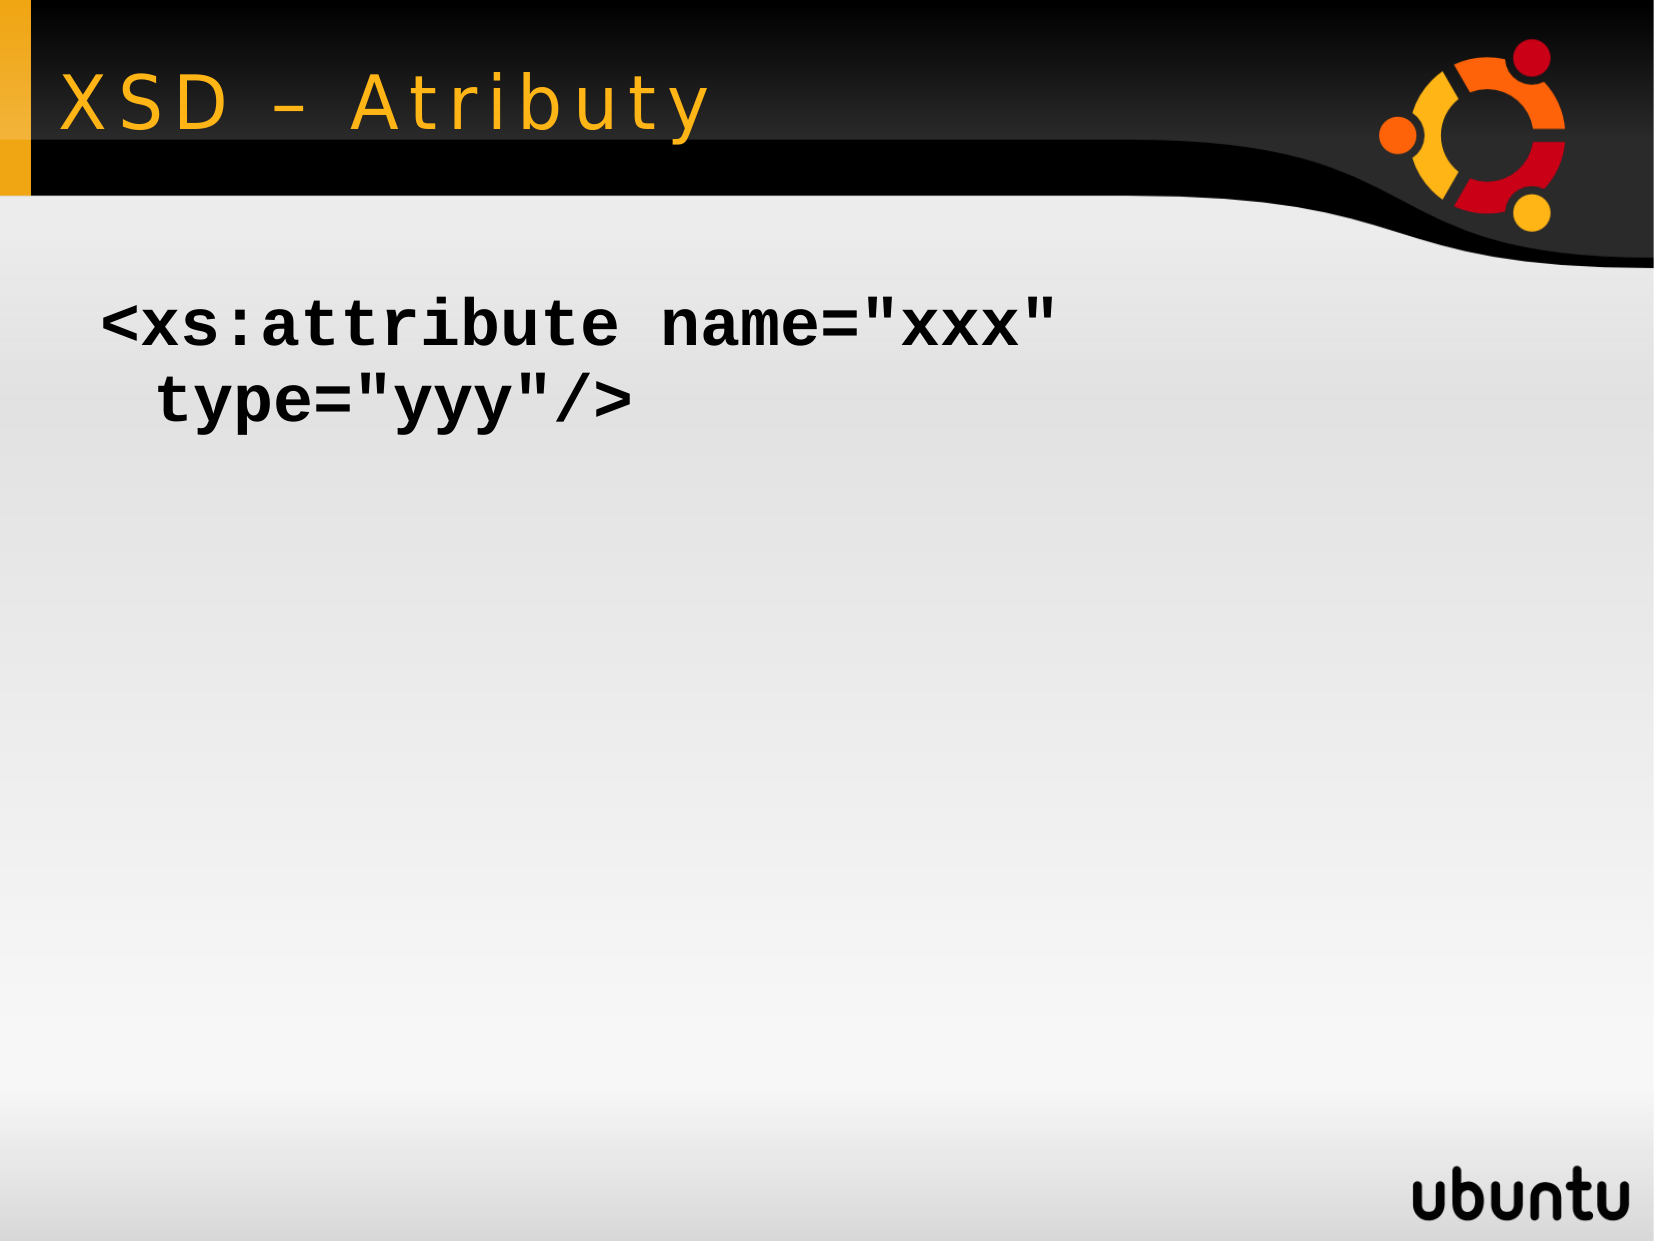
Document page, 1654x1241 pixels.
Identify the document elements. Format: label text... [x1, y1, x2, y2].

list <xs:attribute name="xxx" type="yyy"/> [82, 290, 1571, 1109]
picture [0, 0, 1654, 1241]
title XSD – Atributy [59, 29, 1270, 178]
